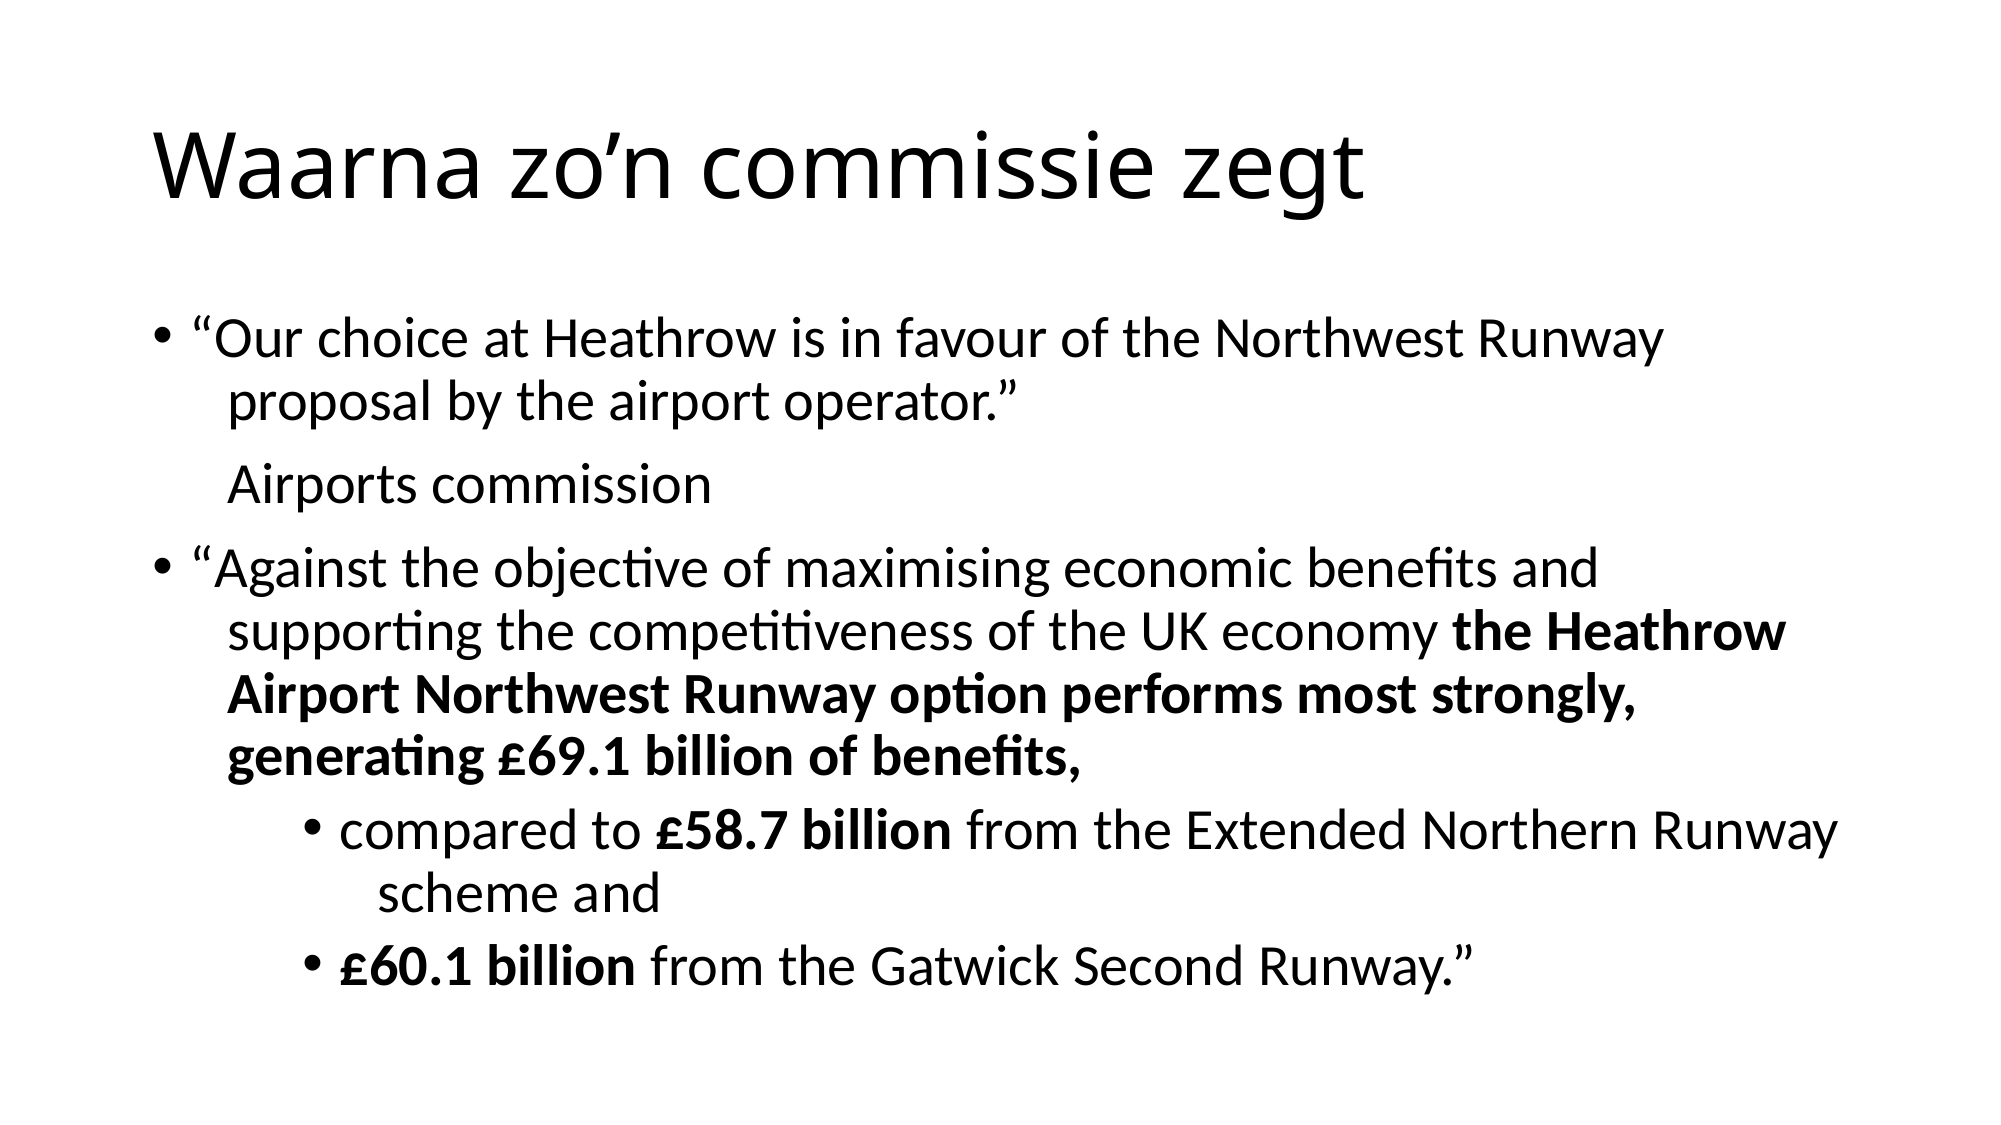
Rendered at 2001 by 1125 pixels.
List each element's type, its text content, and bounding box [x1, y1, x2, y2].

title Waarna zo’n commissie zegt [137, 59, 1863, 278]
list “Our choice at Heathrow is in favour of the Northwest Runway proposal by the airport operator.” Airports commission “Against the objective of maximising economic benefits and supporting the competitiveness of the UK economy the Heathrow Airport Northwest Runway option performs most strongly, generating £69.1 billion of benefits, compared to £58.7 billion from the Extended Northern Runway scheme and £60.1 billion from the Gatwick Second Runway.” [137, 299, 1863, 1014]
